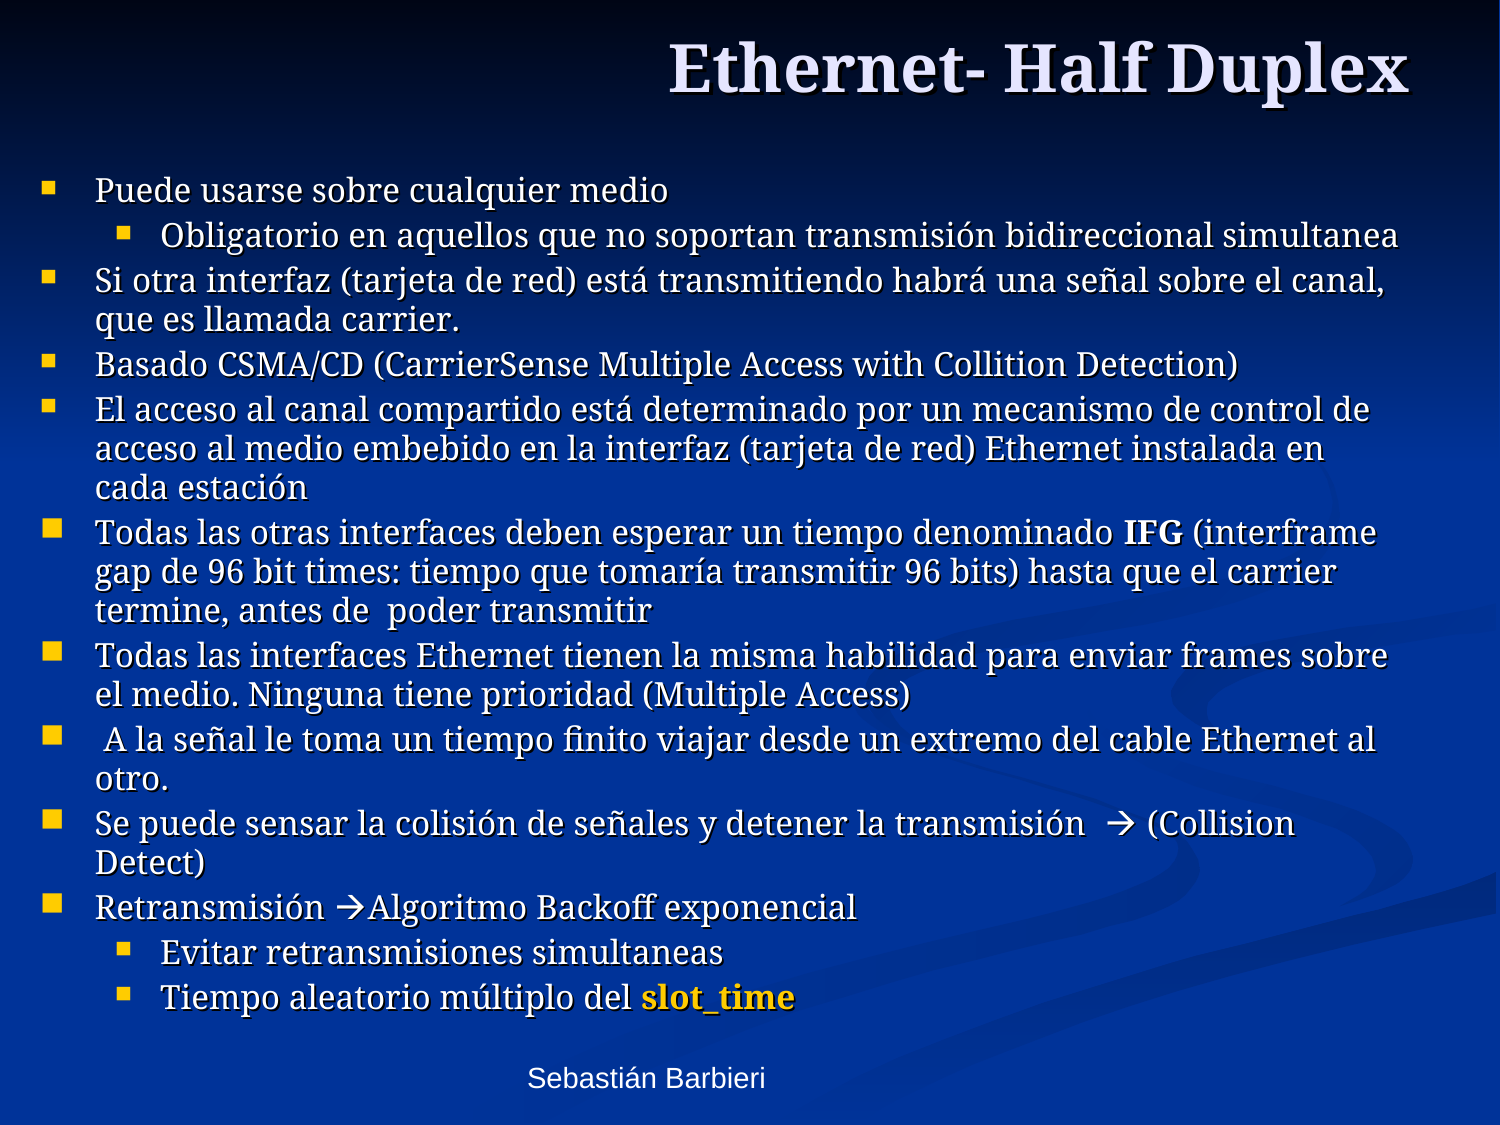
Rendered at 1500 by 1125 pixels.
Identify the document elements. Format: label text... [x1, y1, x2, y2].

list Puede usarse sobre cualquier medio Obligatorio en aquellos que no soportan transmisión bidireccional simultanea Si otra interfaz (tarjeta de red) está transmitiendo habrá una señal sobre el canal, que es llamada carrier. Basado CSMA/CD (CarrierSense Multiple Access with Collition Detection) El acceso al canal compartido está determinado por un mecanismo de control de acceso al medio embebido en la interfaz (tarjeta de red) Ethernet instalada en cada estación Todas las otras interfaces deben esperar un tiempo denominado IFG (interframe gap de 96 bit times: tiempo que tomaría transmitir 96 bits) hasta que el carrier termine, antes de poder transmitir Todas las interfaces Ethernet tienen la misma habilidad para enviar frames sobre el medio. Ninguna tiene prioridad (Multiple Access) A la señal le toma un tiempo finito viajar desde un extremo del cable Ethernet al otro. Se puede sensar la colisión de señales y detener la transmisión  (Collision Detect) Retransmisión Algoritmo Backoff exponencial Evitar retransmisiones simultaneas Tiempo aleatorio múltiplo del slot_time [24, 162, 1424, 1125]
title Ethernet- Half Duplex [75, 0, 1425, 163]
